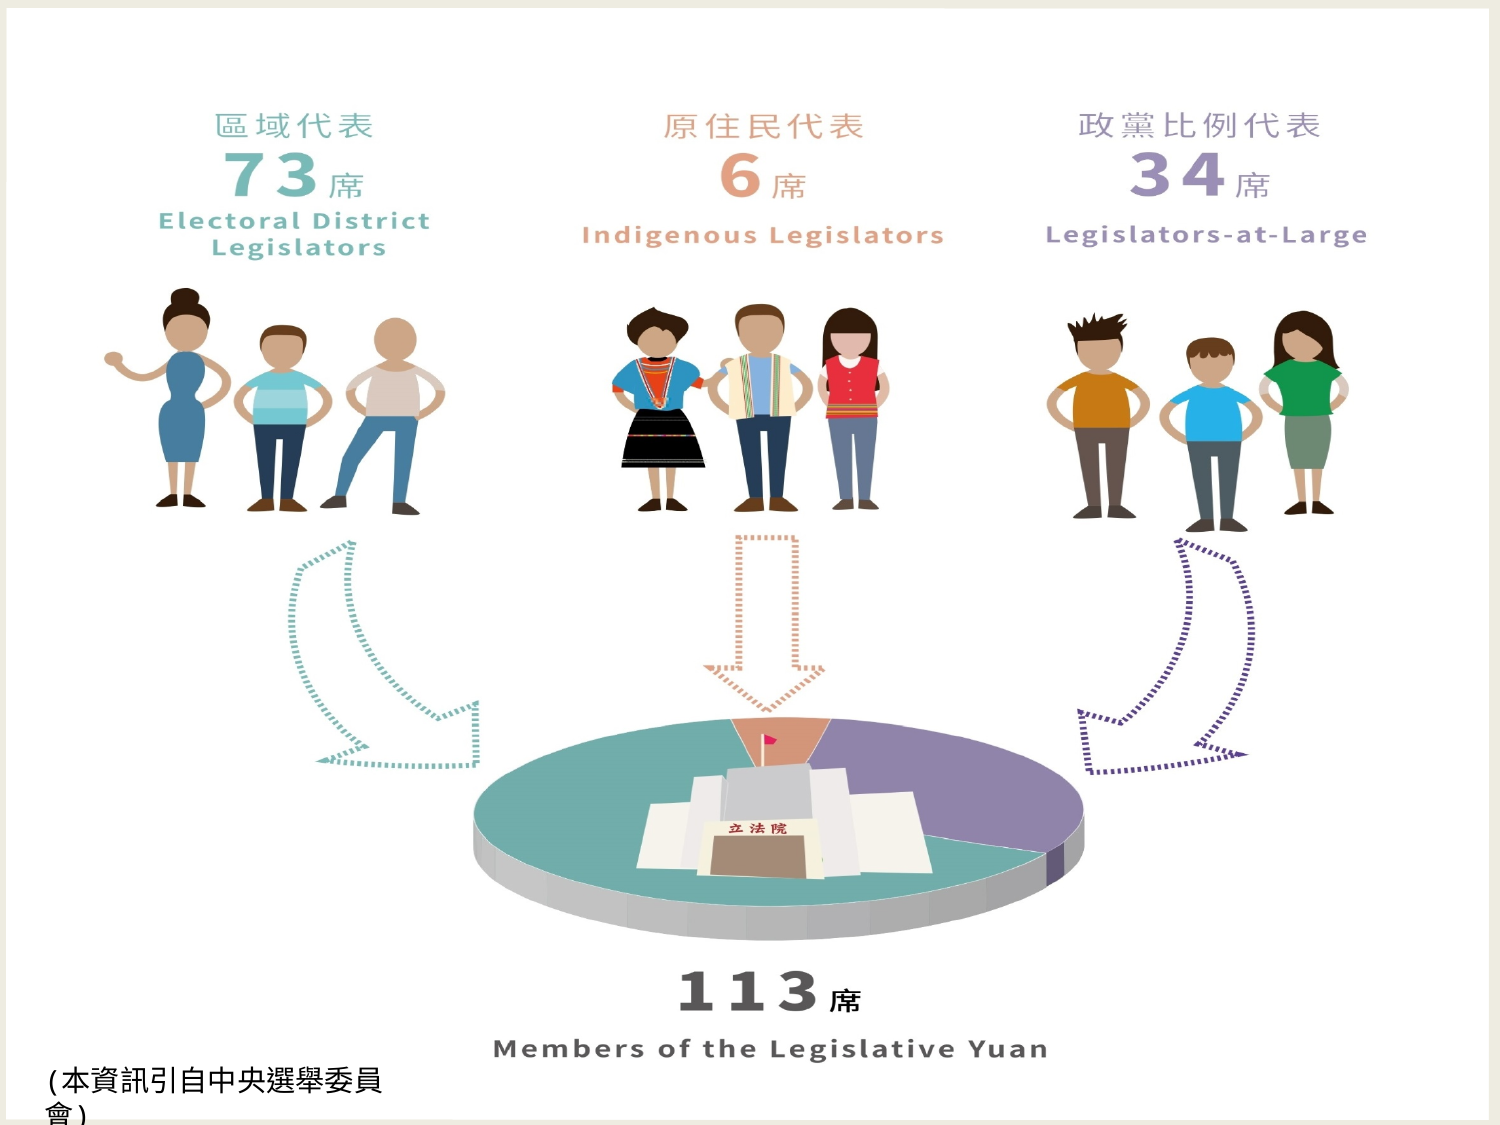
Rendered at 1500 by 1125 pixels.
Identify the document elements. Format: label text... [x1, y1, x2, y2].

picture [5, 7, 1489, 1120]
text_box (本資訊引自中央選舉委員會) [29, 1055, 432, 1125]
